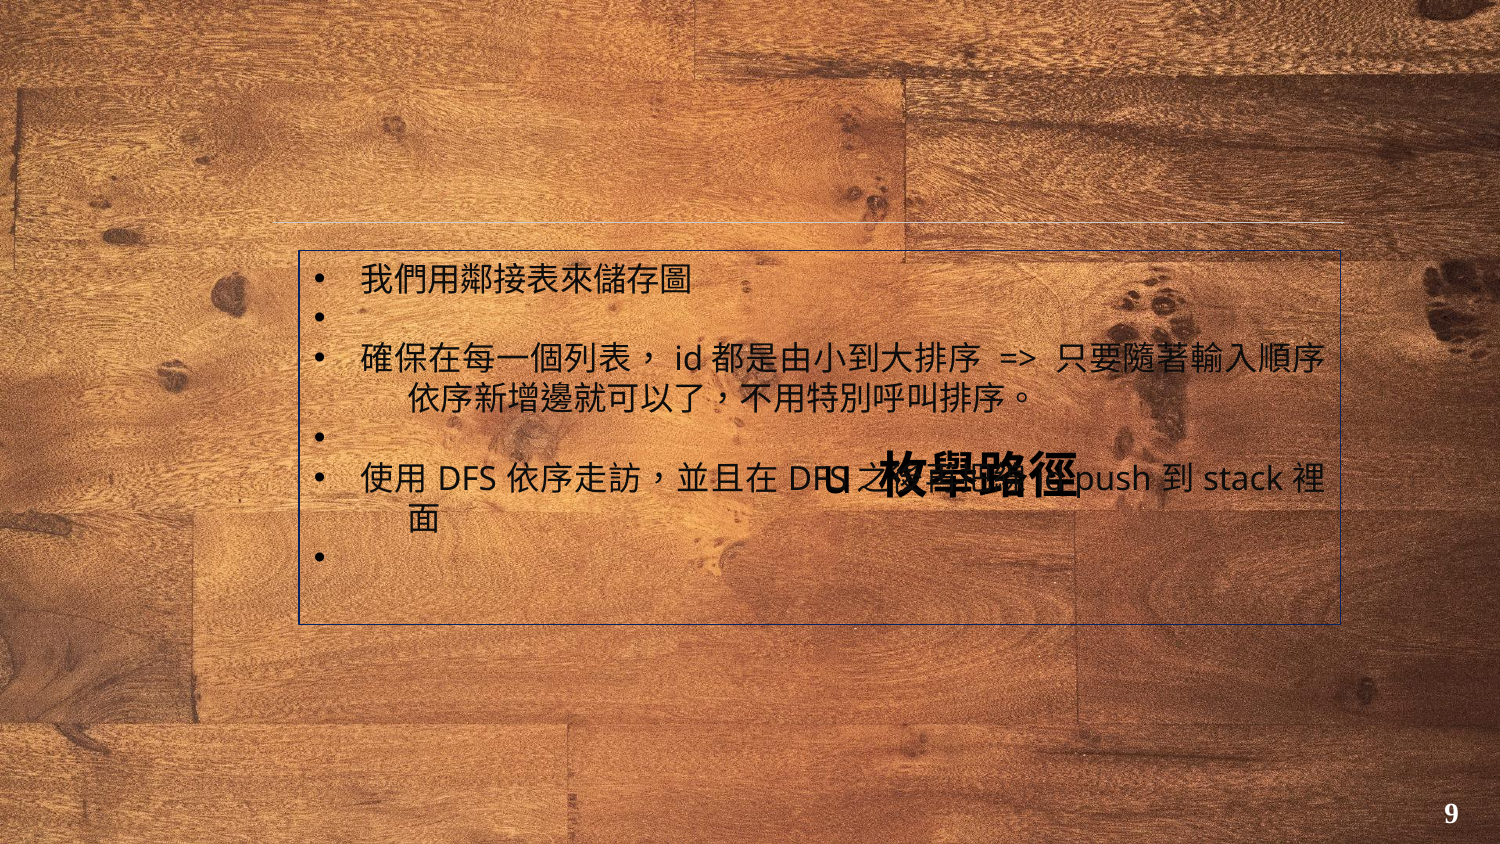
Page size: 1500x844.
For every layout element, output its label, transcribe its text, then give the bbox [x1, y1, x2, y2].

title 枚舉路徑 [255, 117, 1341, 233]
text_box 我們用鄰接表來儲存圖 確保在每一個列表，id都是由小到大排序 => 只要隨著輸入順序依序新增邊就可以了，不用特別呼叫排序。 使用DFS依序走訪，並且在DFS之後再把線id push到stack裡面 [298, 250, 1341, 589]
slide_number 9 [1429, 779, 1500, 844]
